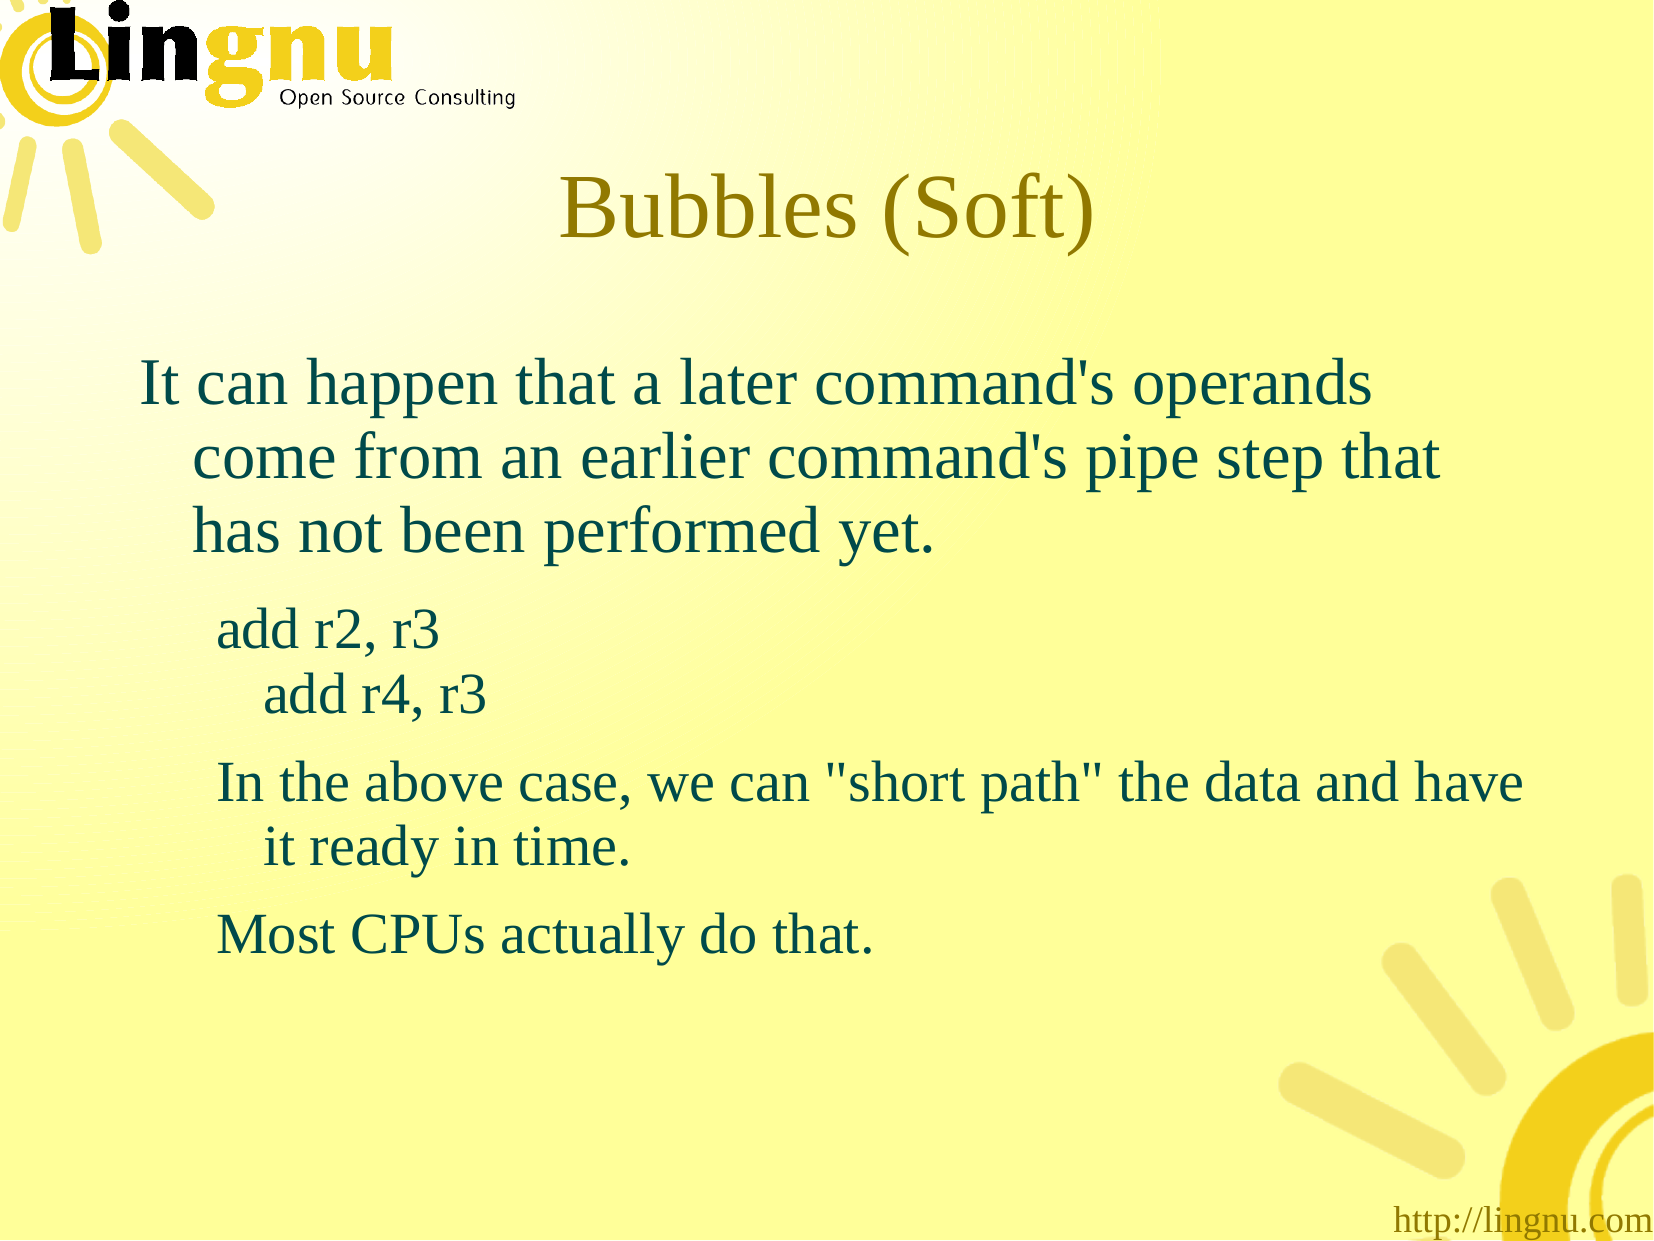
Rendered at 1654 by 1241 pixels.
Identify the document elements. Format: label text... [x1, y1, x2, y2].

picture [0, 0, 516, 256]
title Bubbles (Soft) [121, 102, 1534, 311]
picture [1256, 871, 1654, 1241]
list It can happen that a later command's operands come from an earlier command's pipe step that has not been performed yet. add r2, r3 add r4, r3 In the above case, we can "short path" the data and have it ready in time. Most CPUs actually do that. [121, 344, 1534, 1127]
